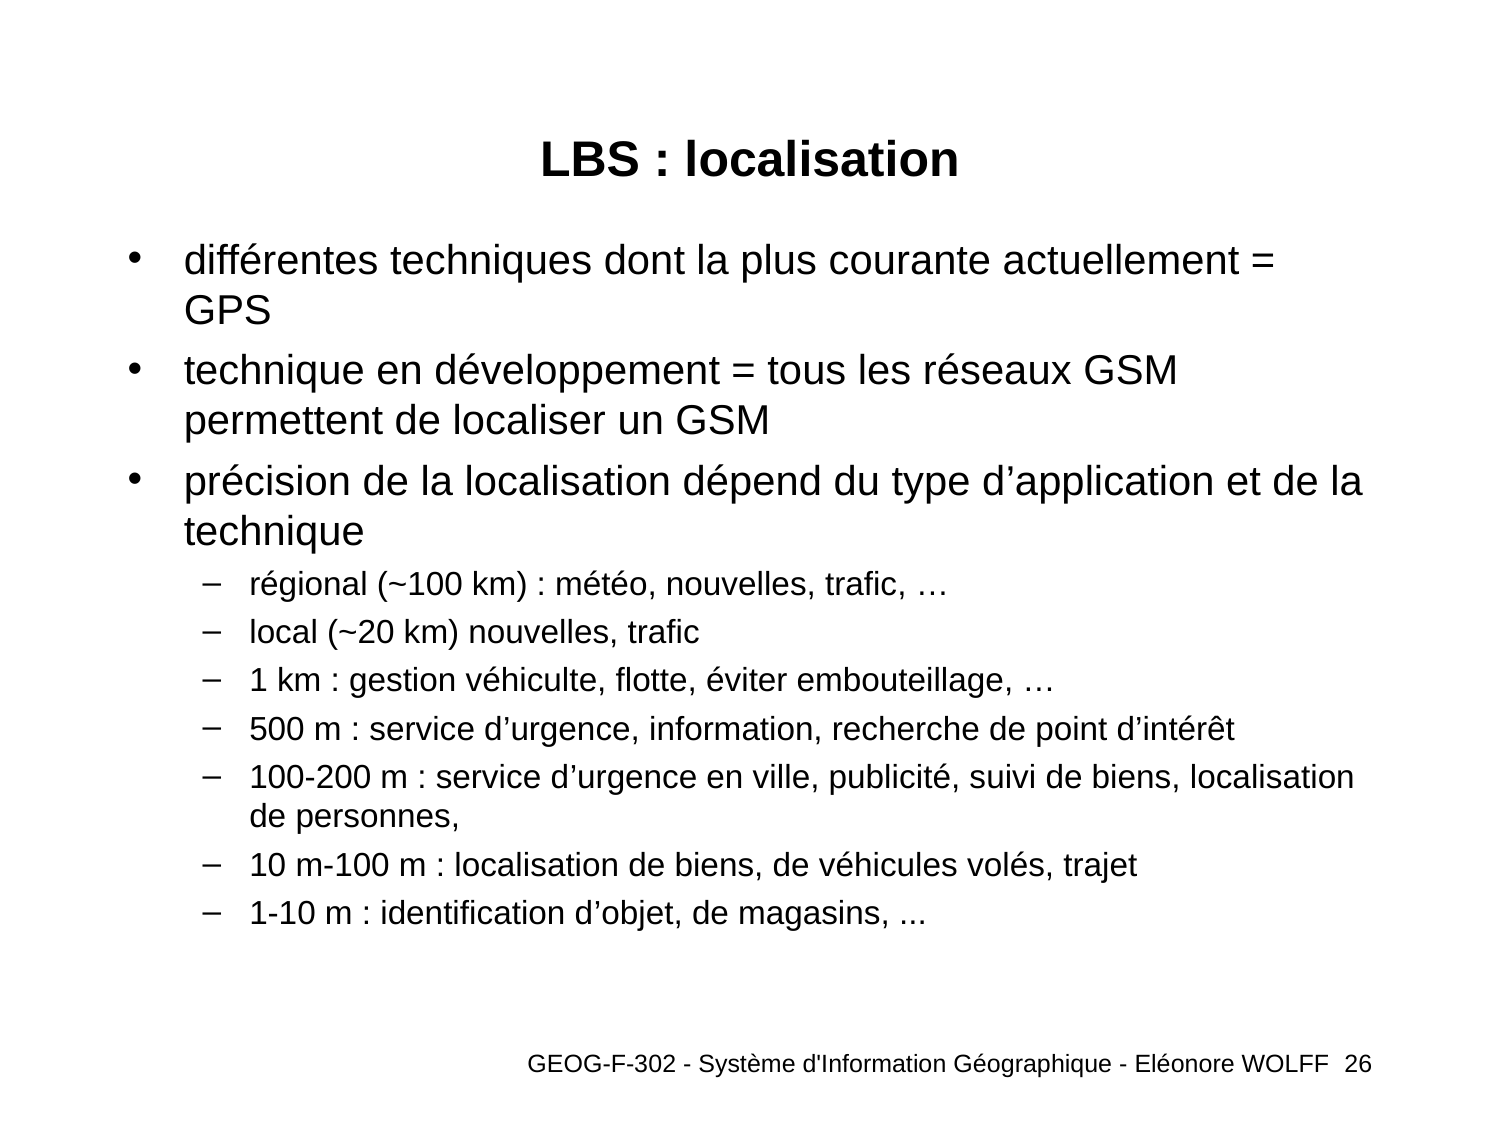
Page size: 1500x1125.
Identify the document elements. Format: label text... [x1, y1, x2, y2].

list différentes techniques dont la plus courante actuellement = GPS technique en développement = tous les réseaux GSM permettent de localiser un GSM précision de la localisation dépend du type d’application et de la technique régional (~100 km) : météo, nouvelles, trafic, … local (~20 km) nouvelles, trafic 1 km : gestion véhiculte, flotte, éviter embouteillage, … 500 m : service d’urgence, information, recherche de point d’intérêt 100-200 m : service d’urgence en ville, publicité, suivi de biens, localisation de personnes, 10 m-100 m : localisation de biens, de véhicules volés, trajet 1-10 m : identification d’objet, de magasins, ... [112, 224, 1388, 1026]
title LBS : localisation [112, 99, 1388, 213]
text_box GEOG-F-302 - Système d'Information Géographique - Eléonore WOLFF [512, 1026, 988, 1101]
text_box <number> [1074, 1026, 1388, 1101]
